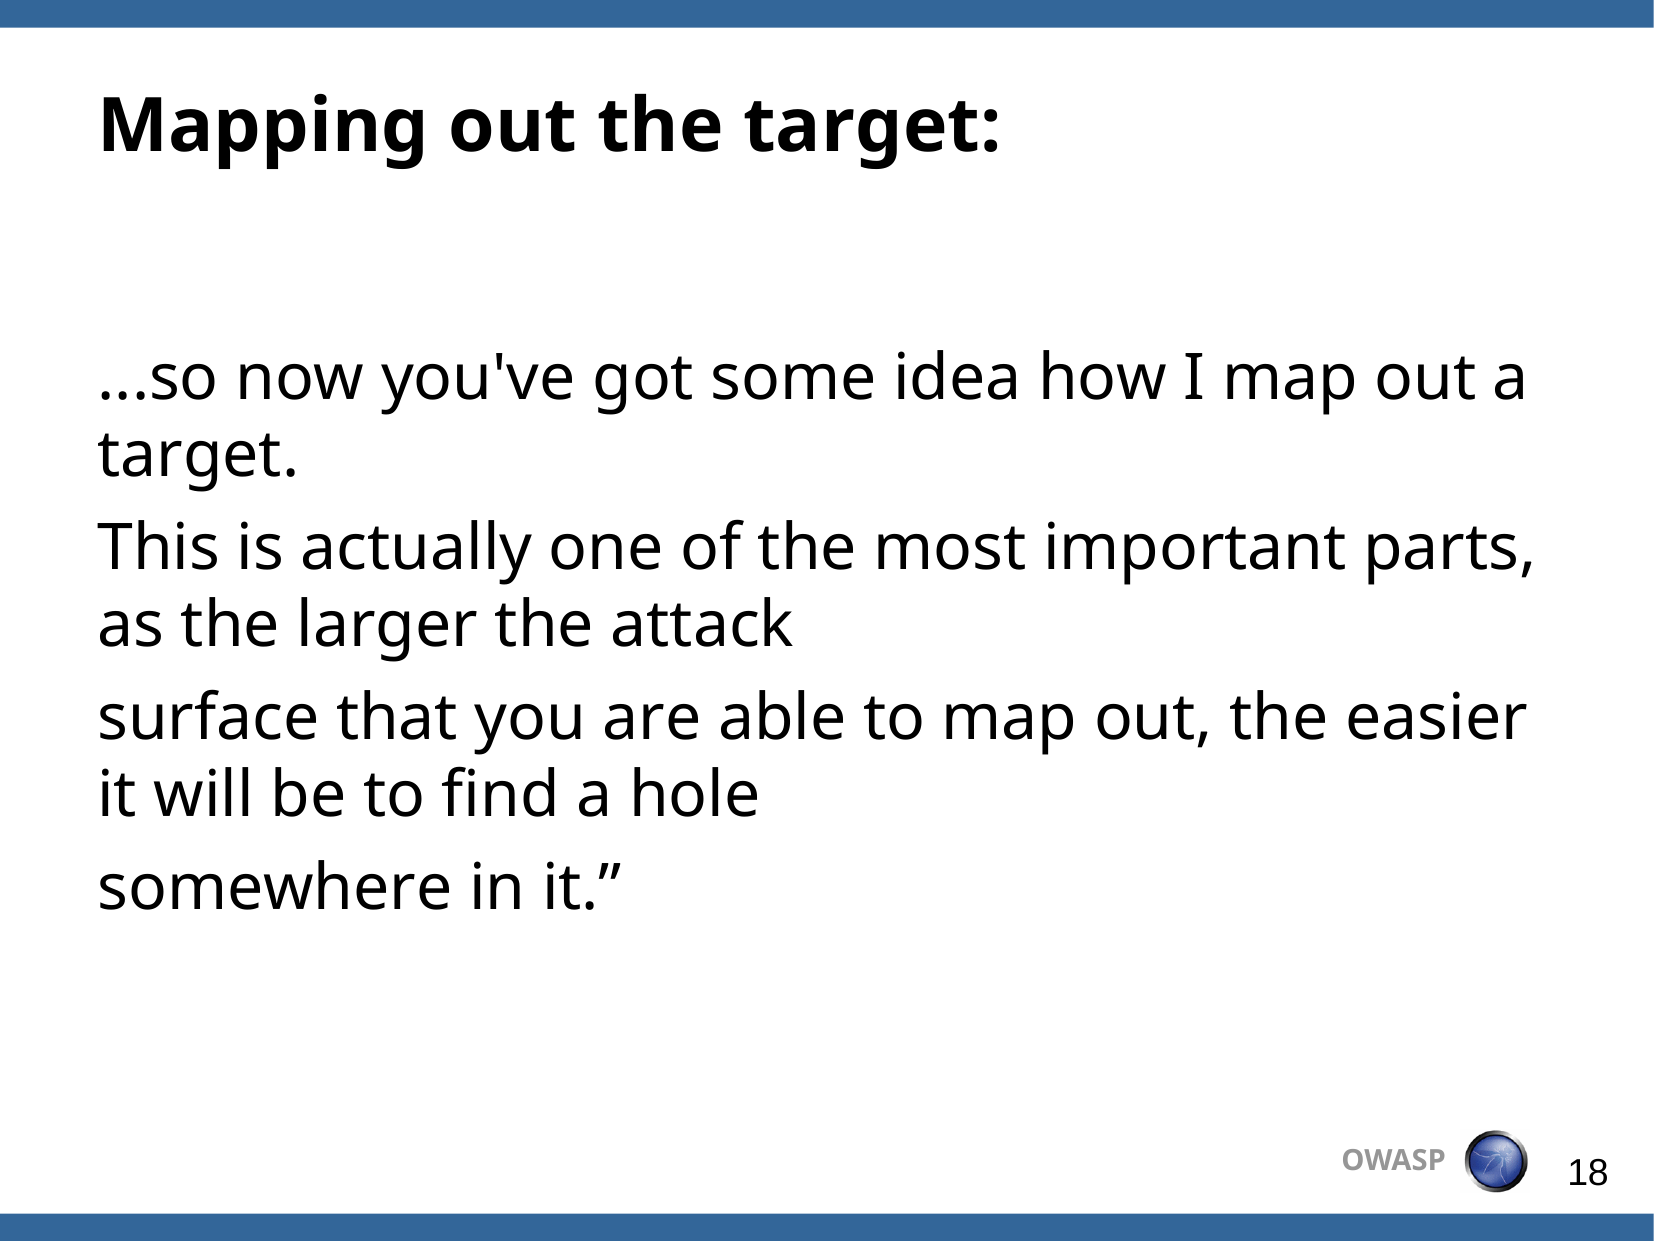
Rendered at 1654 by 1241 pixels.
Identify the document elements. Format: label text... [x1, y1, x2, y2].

picture [1460, 1129, 1530, 1193]
list ...so now you've got some idea how I map out a target. This is actually one of the most important parts, as the larger the attack surface that you are able to map out, the easier it will be to find a hole somewhere in it.” [82, 234, 1571, 1108]
title Mapping out the target: [82, 35, 1571, 207]
